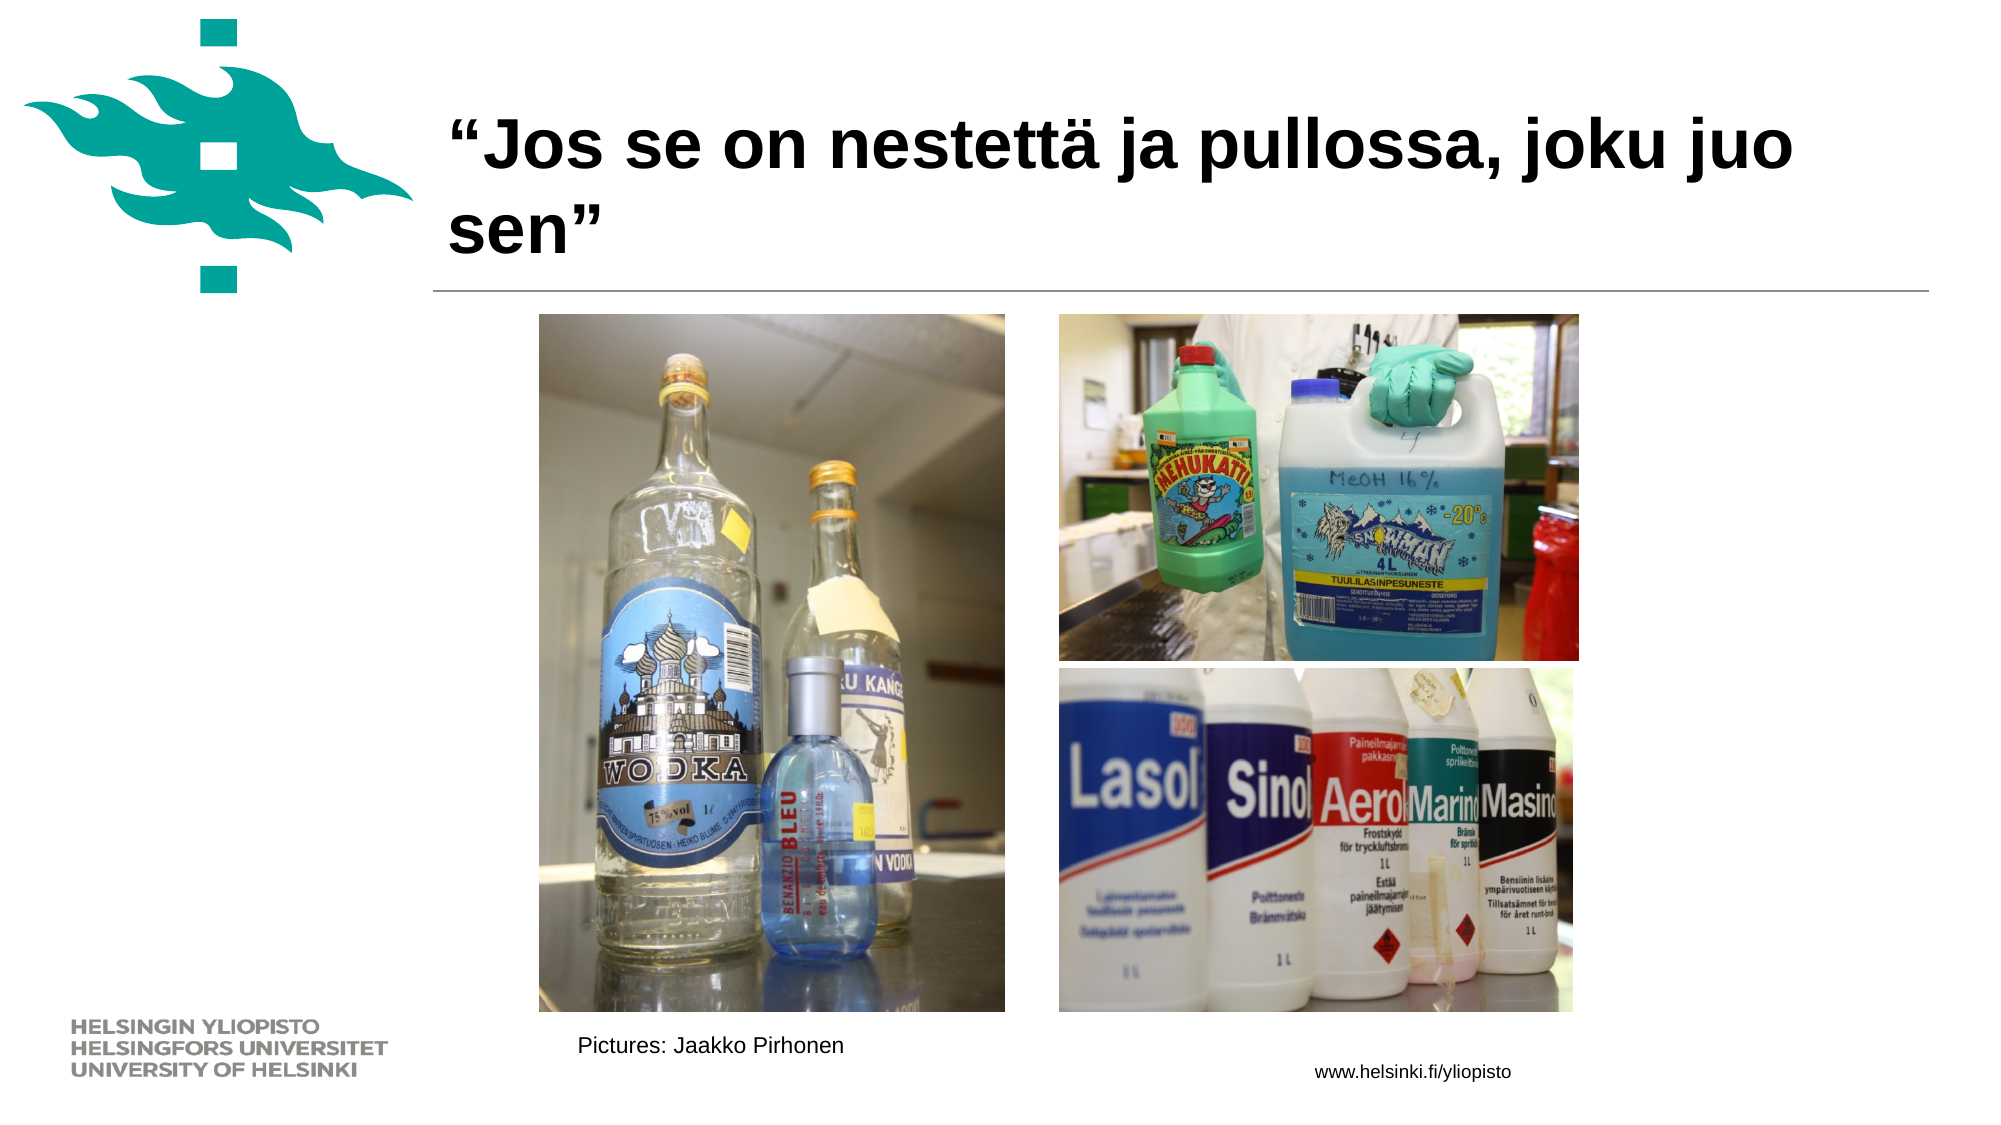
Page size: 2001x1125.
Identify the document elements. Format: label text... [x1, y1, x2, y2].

picture [70, 1017, 389, 1079]
picture [1059, 314, 1579, 661]
title “Jos se on nestettä ja pullossa, joku juo sen” [432, 90, 1930, 279]
picture [1059, 668, 1573, 1012]
text_box Pictures: Jaakko Pirhonen [563, 1023, 989, 1066]
picture [539, 314, 1005, 1012]
